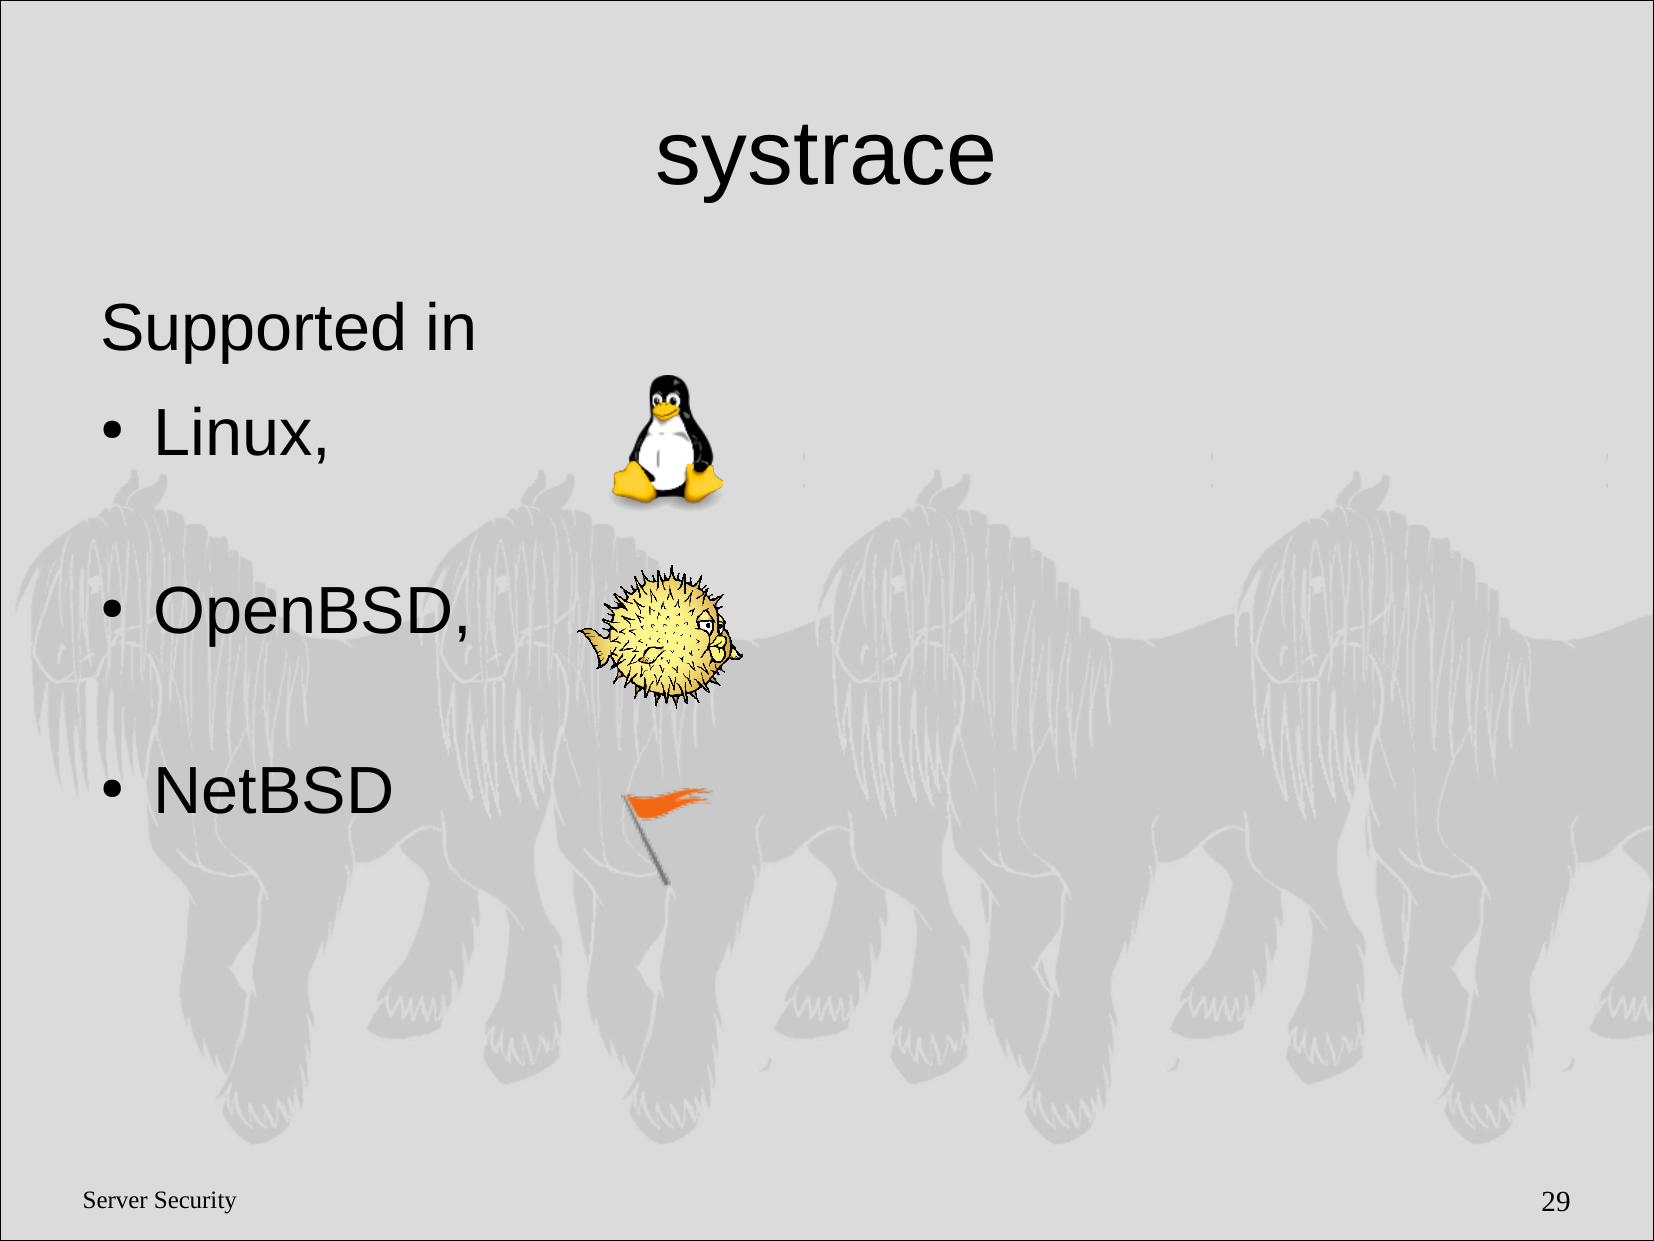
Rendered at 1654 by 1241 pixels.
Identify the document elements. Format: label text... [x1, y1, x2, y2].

list Supported in Linux, OpenBSD, NetBSD [82, 290, 1571, 1094]
picture [606, 375, 723, 512]
picture [620, 787, 721, 888]
title systrace [82, 56, 1571, 250]
picture [571, 561, 749, 712]
